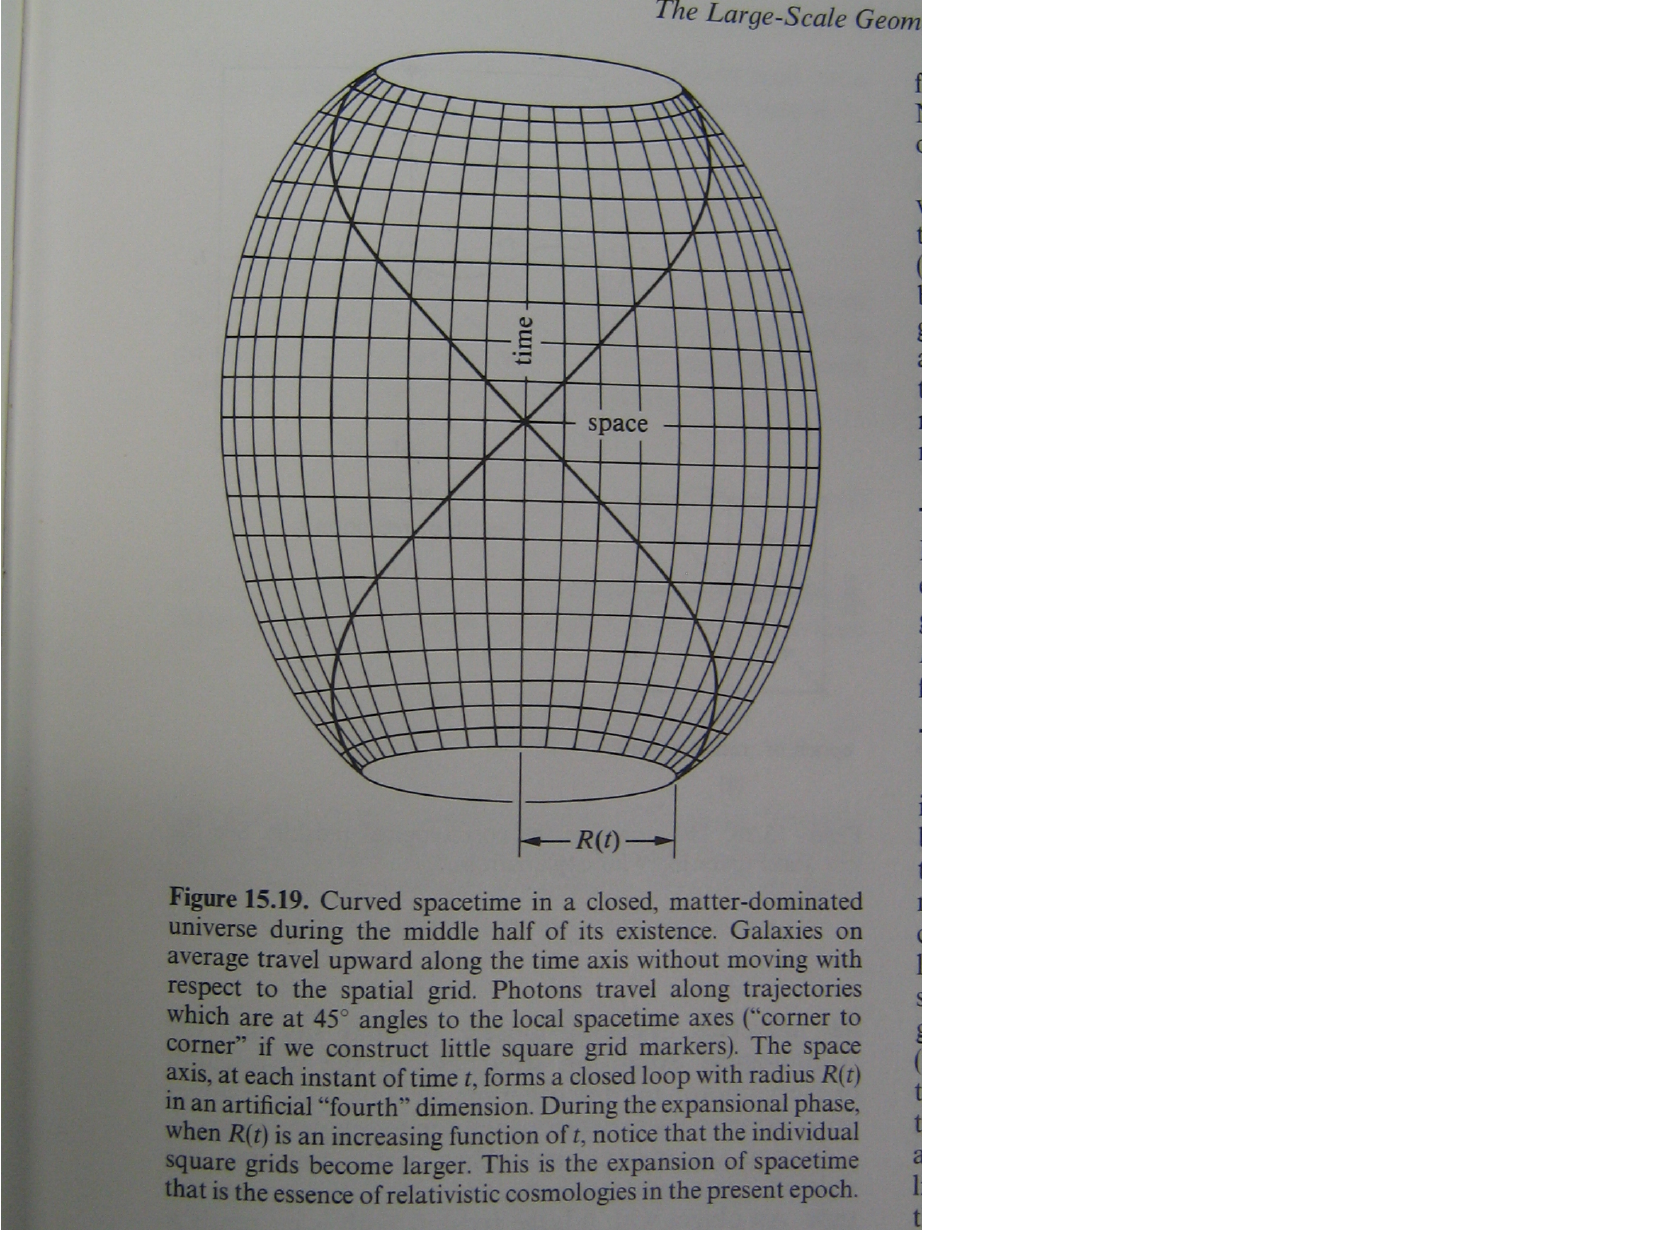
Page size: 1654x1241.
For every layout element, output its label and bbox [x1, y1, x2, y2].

picture [0, 0, 922, 1231]
